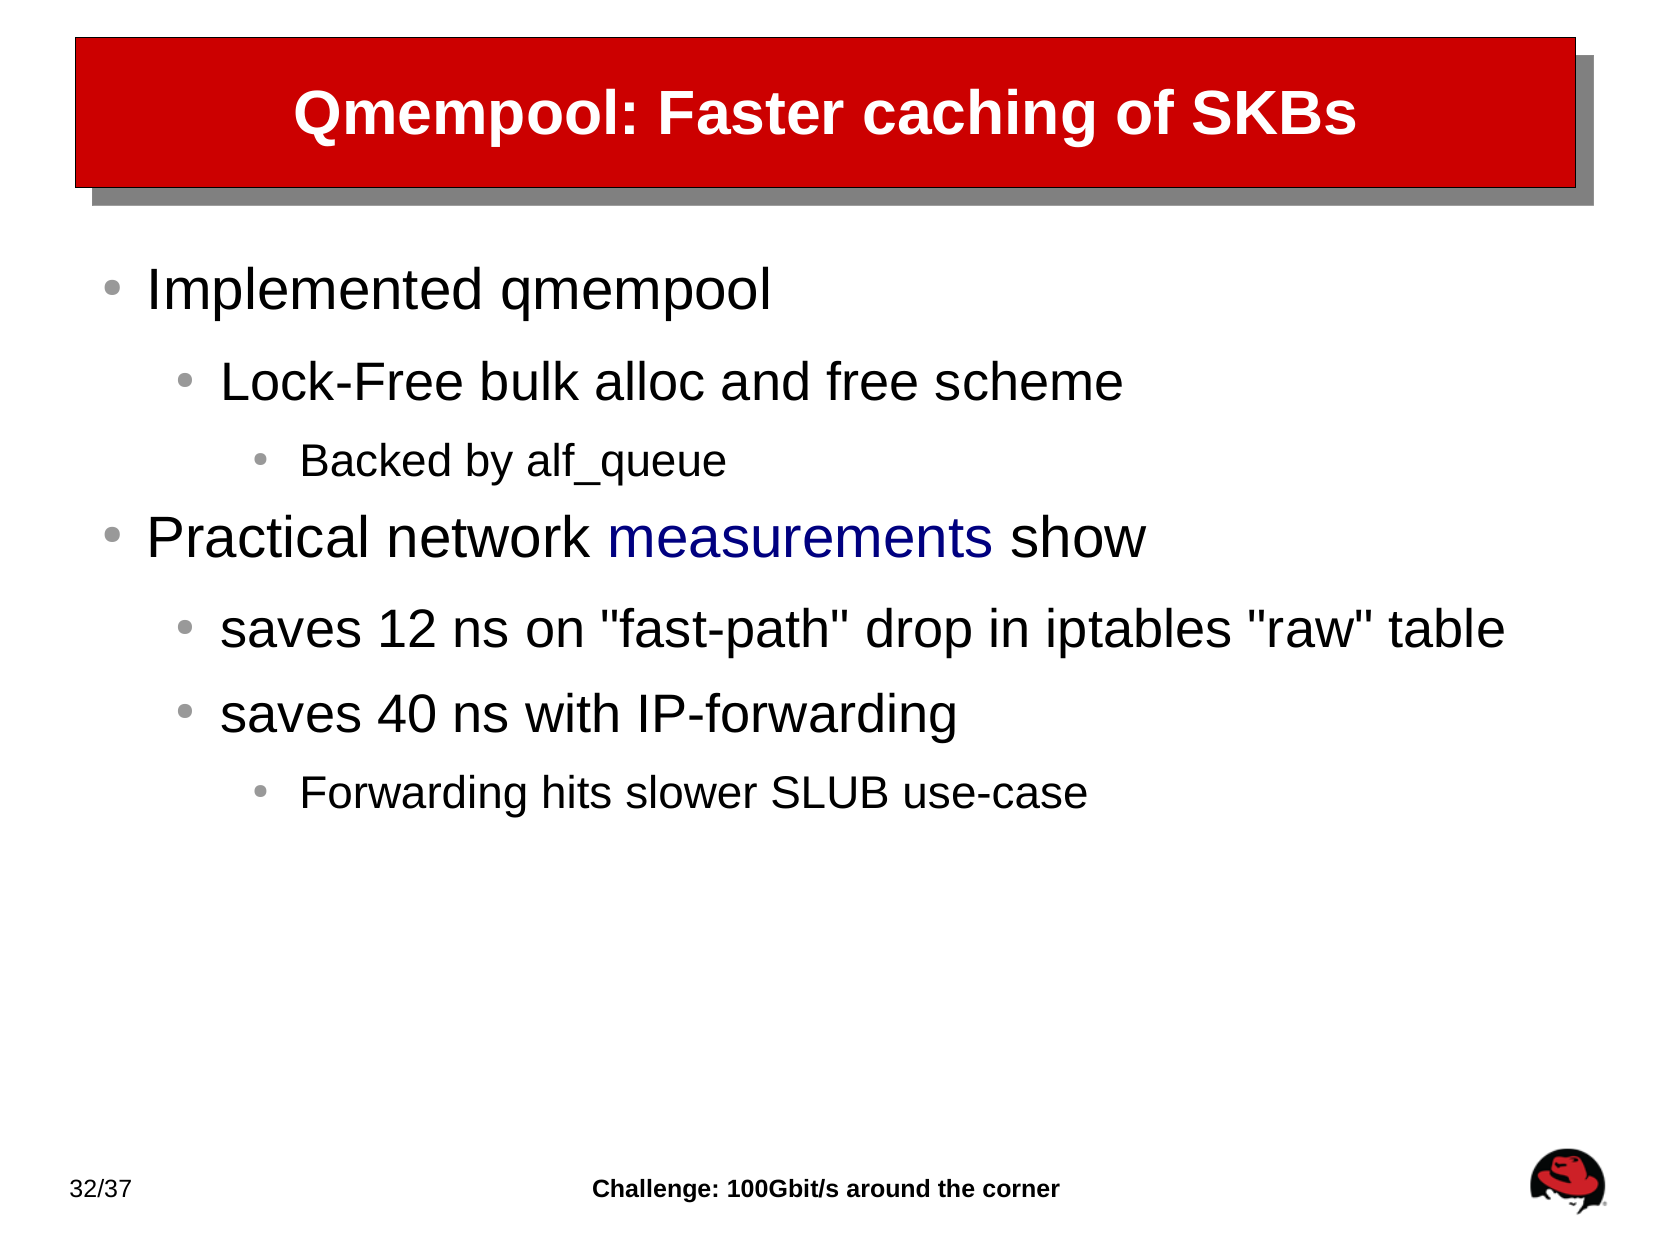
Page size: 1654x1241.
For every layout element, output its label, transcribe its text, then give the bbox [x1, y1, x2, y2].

picture [1529, 1146, 1613, 1224]
list Implemented qmempool Lock-Free bulk alloc and free scheme Backed by alf_queue Practical network measurements show saves 12 ns on "fast-path" drop in iptables "raw" table saves 40 ns with IP-forwarding Forwarding hits slower SLUB use-case [86, 256, 1576, 1051]
title Qmempool: Faster caching of SKBs [82, 37, 1571, 188]
